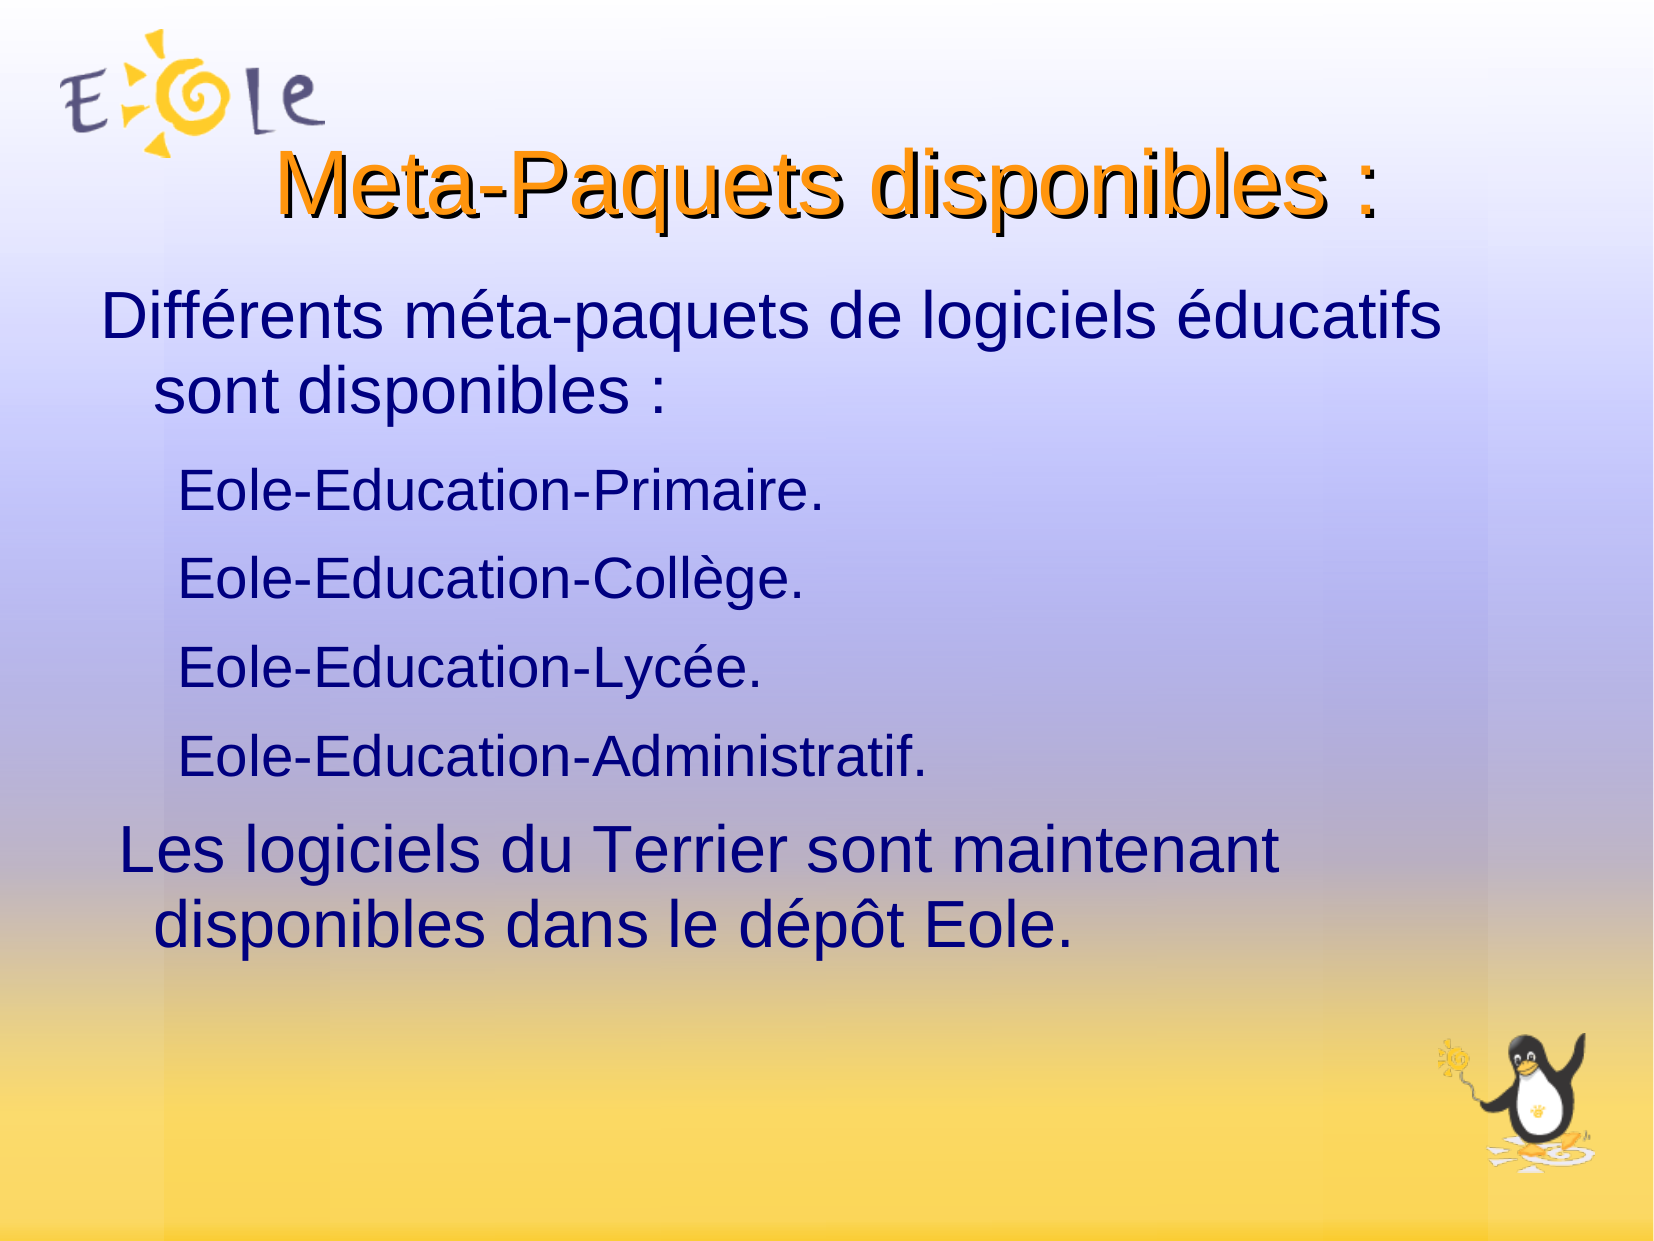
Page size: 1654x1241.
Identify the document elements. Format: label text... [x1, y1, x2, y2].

title Meta-Paquets disponibles : [82, 86, 1571, 278]
picture [0, 0, 1654, 1241]
list Différents méta-paquets de logiciels éducatifs sont disponibles : Eole-Education-Primaire. Eole-Education-Collège. Eole-Education-Lycée. Eole-Education-Administratif. Les logiciels du Terrier sont maintenant disponibles dans le dépôt Eole. [82, 278, 1571, 1083]
